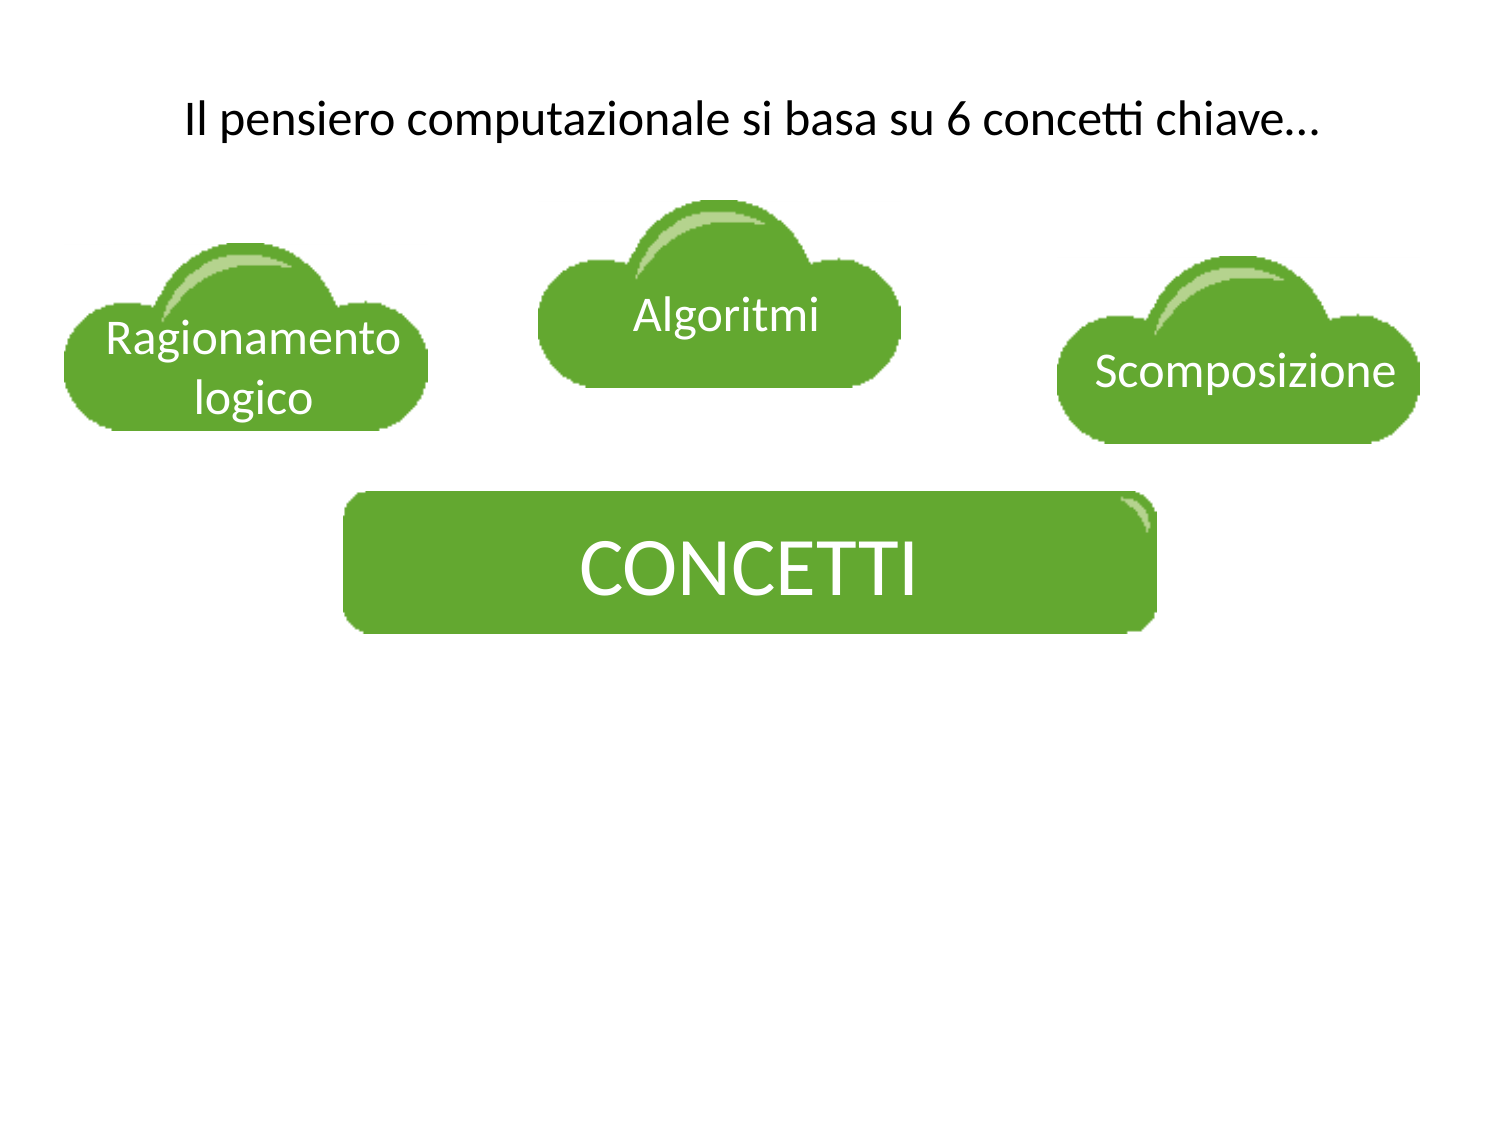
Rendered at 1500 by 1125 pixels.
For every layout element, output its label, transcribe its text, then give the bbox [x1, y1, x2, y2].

text_box Scomposizione [1079, 329, 1412, 405]
text_box CONCETTI [564, 504, 936, 620]
list Il pensiero computazionale si basa su 6 concetti chiave… [76, 78, 1427, 190]
picture [538, 200, 901, 388]
text_box Ragionamento logico [90, 296, 417, 432]
picture [1057, 256, 1420, 444]
picture [343, 491, 1157, 634]
picture [64, 243, 428, 431]
text_box Algoritmi [618, 274, 836, 349]
